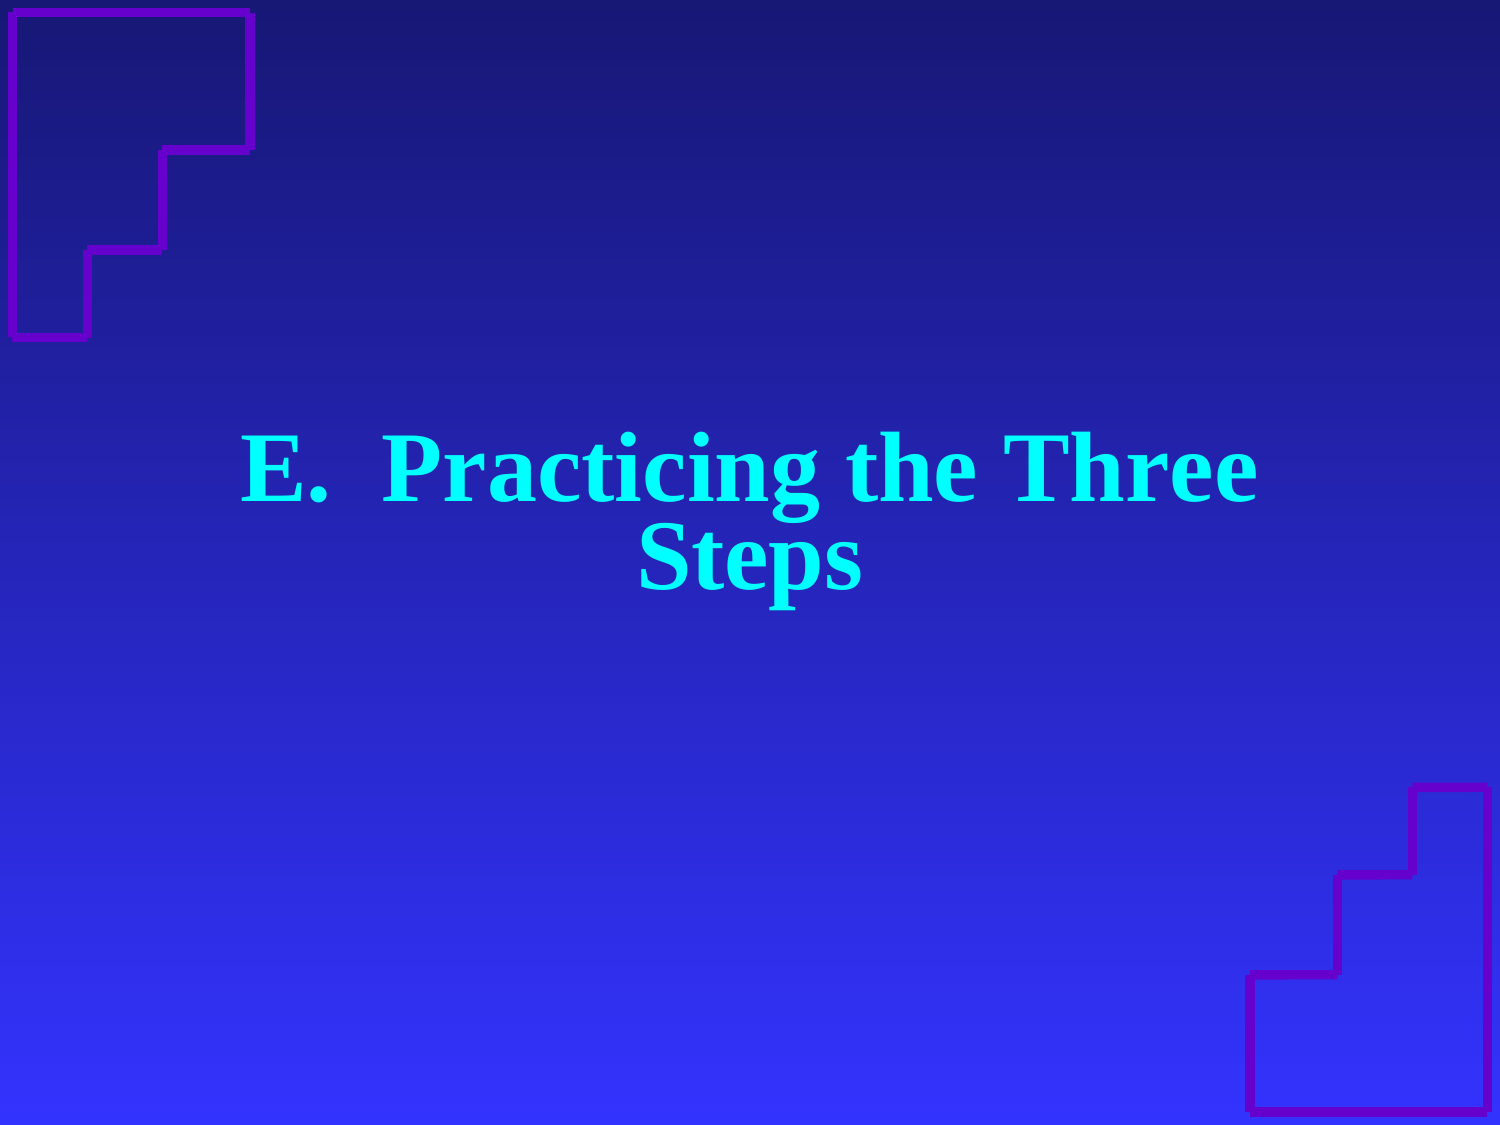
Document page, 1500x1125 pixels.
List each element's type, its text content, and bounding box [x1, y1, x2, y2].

title E. Practicing the Three Steps [112, 411, 1388, 626]
